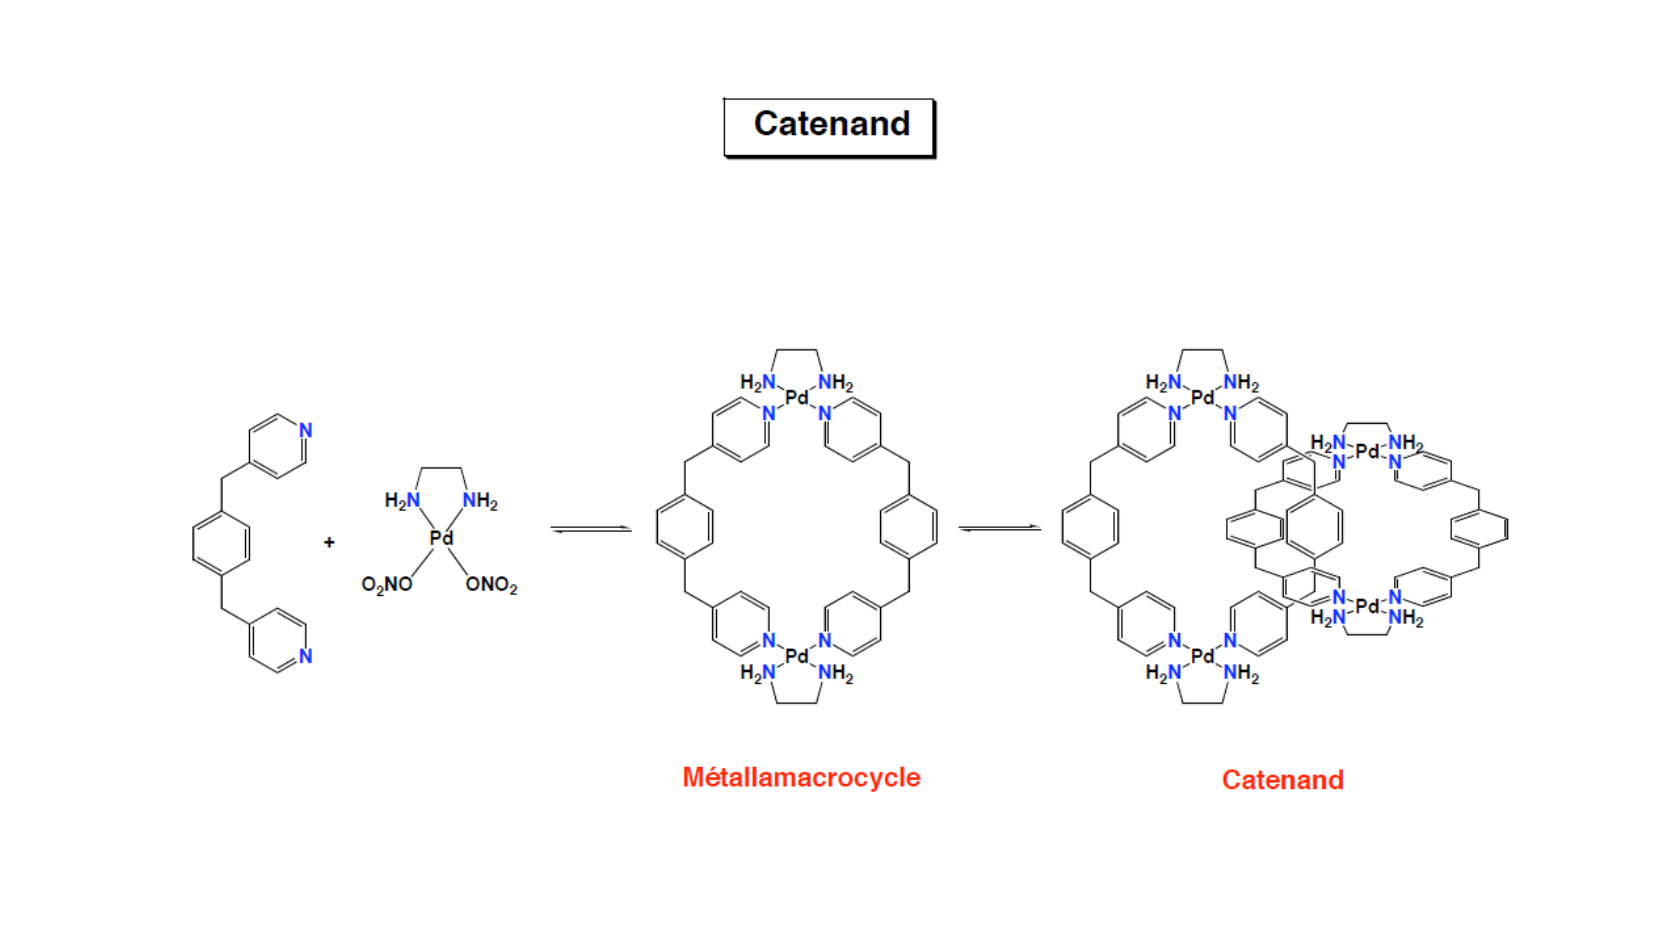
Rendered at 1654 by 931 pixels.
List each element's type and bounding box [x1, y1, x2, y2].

picture [165, 29, 1536, 851]
